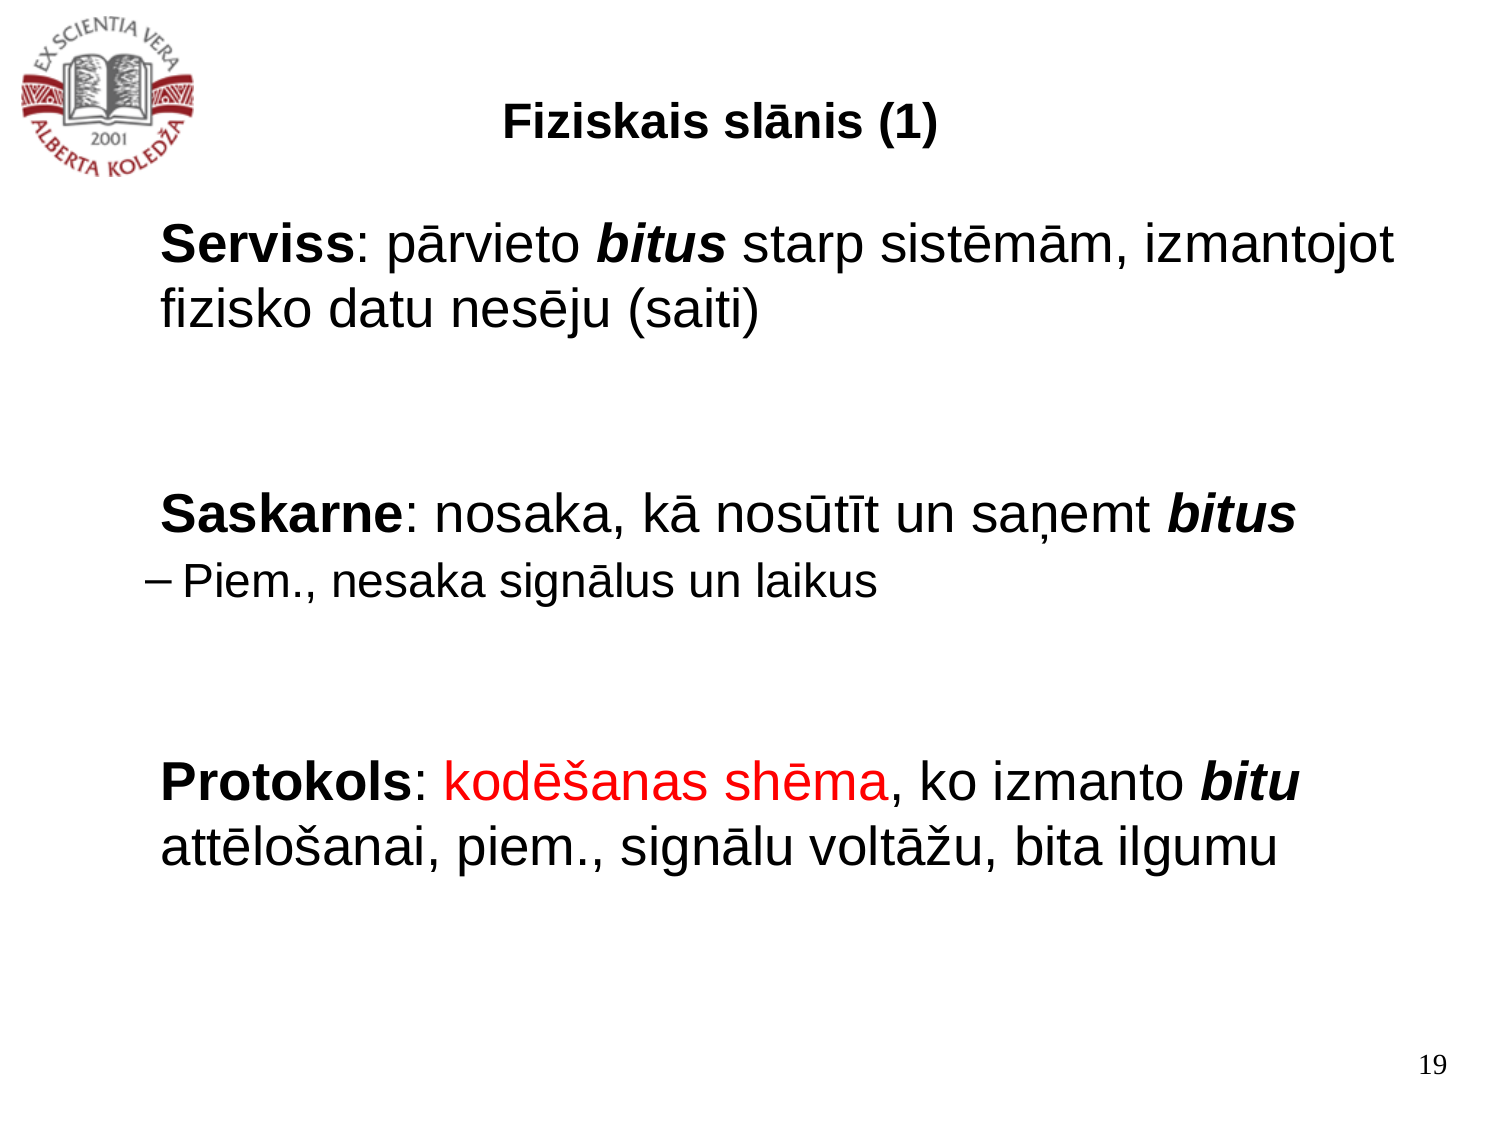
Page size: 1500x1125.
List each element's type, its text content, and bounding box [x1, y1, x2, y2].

picture [21, 16, 194, 177]
title Fiziskais slānis (1) [50, 62, 1374, 175]
list Serviss: pārvieto bitus starp sistēmām, izmantojot fizisko datu nesēju (saiti) Saskarne: nosaka, kā nosūtīt un saņemt bitus Piem., nesaka signālus un laikus Protokols: kodēšanas shēma, ko izmanto bitu attēlošanai, piem., signālu voltāžu, bita ilgumu [74, 200, 1463, 1101]
